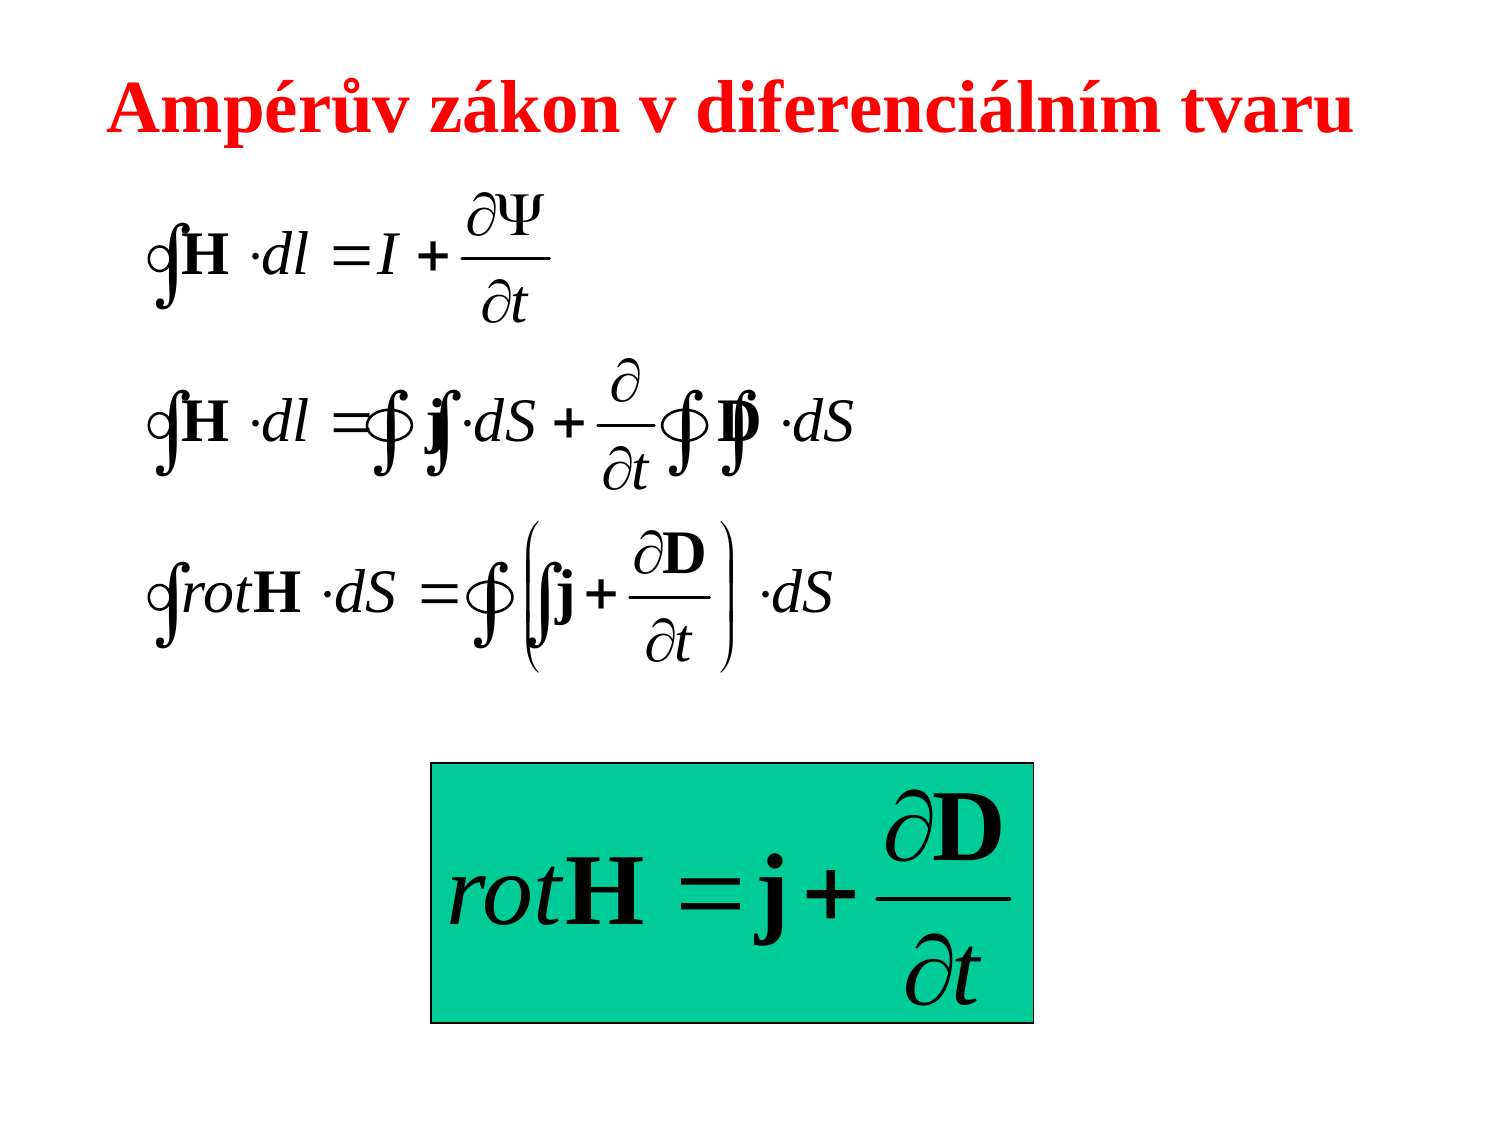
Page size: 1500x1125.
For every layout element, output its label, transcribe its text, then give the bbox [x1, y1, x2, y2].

chart [430, 763, 1034, 1027]
text_box Ampérův zákon v diferenciálním tvaru [49, 49, 1413, 156]
chart [135, 172, 869, 689]
